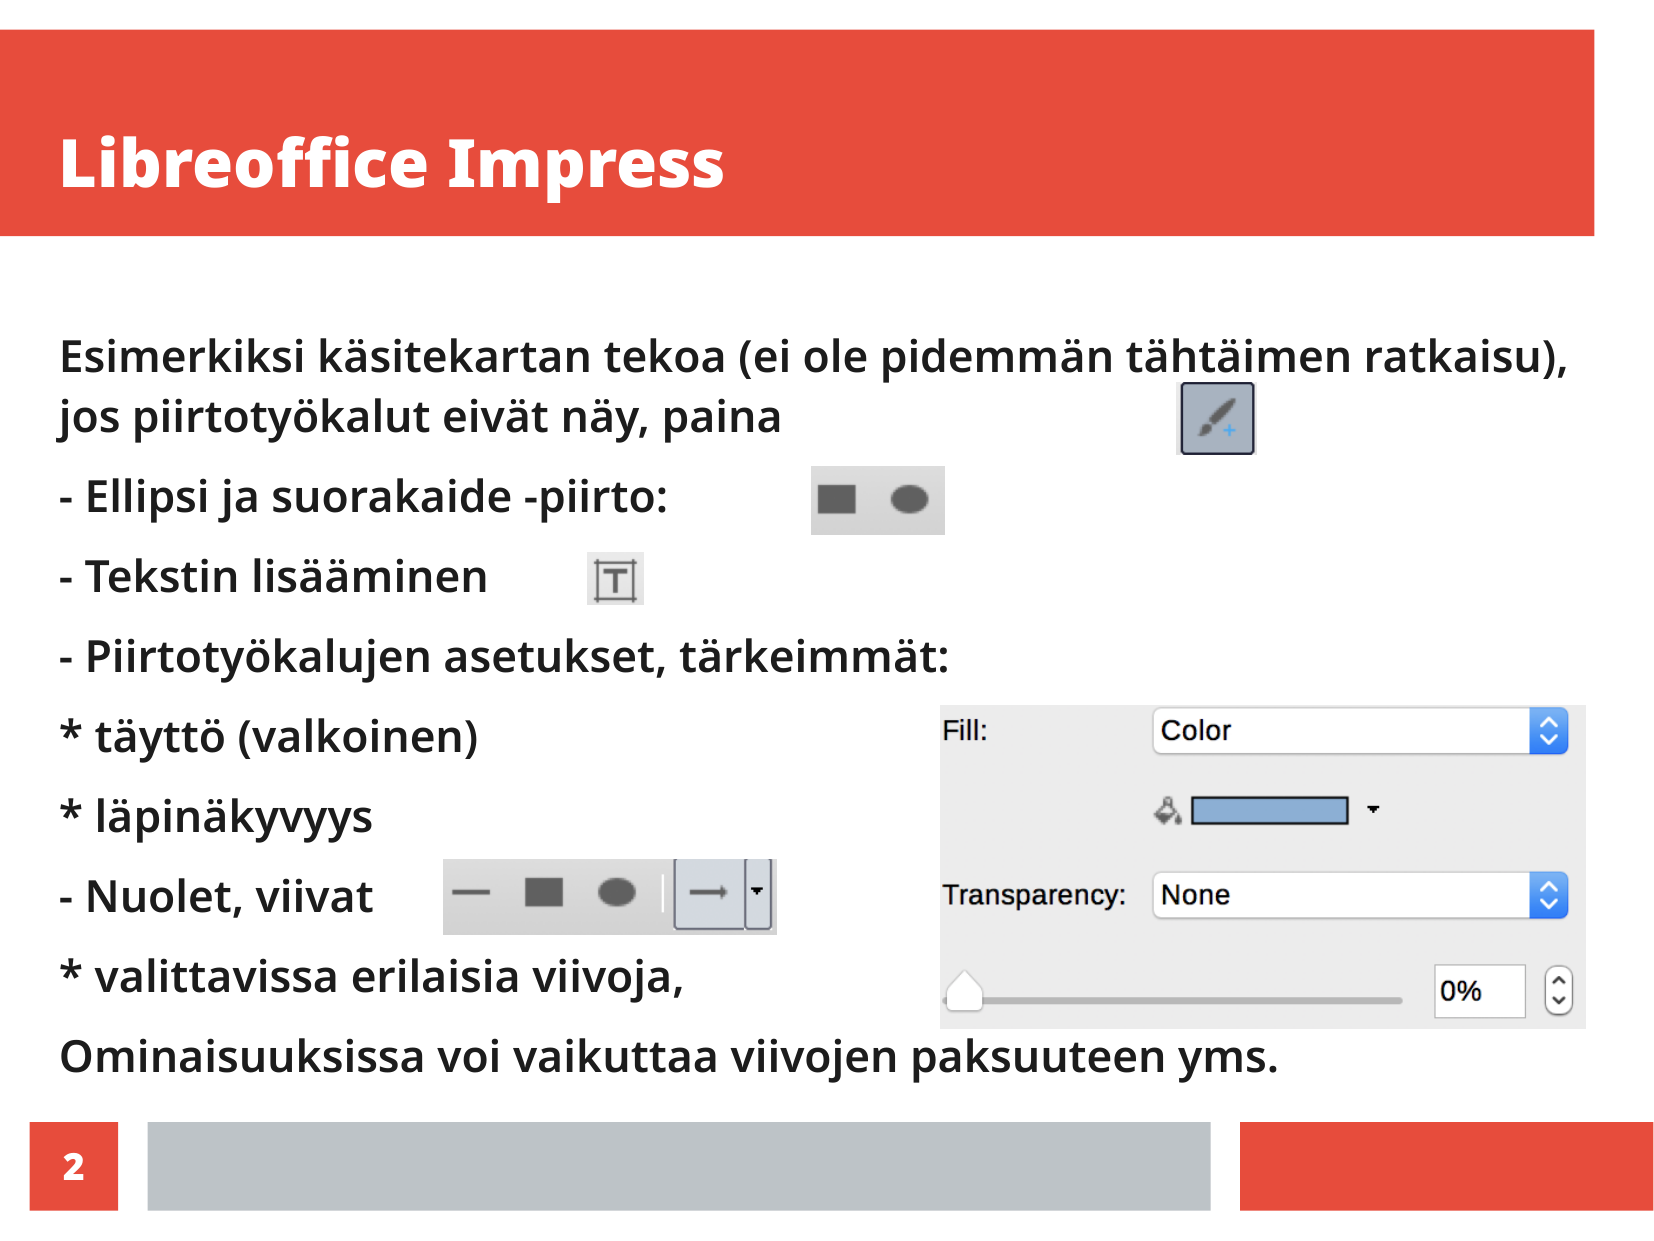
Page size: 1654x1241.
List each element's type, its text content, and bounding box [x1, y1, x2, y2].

picture [443, 859, 777, 935]
list Esimerkiksi käsitekartan tekoa (ei ole pidemmän tähtäimen ratkaisu), jos piirtotyökalut eivät näy, paina - Ellipsi ja suorakaide -piirto: - Tekstin lisääminen - Piirtotyökalujen asetukset, tärkeimmät: * täyttö (valkoinen) * läpinäkyvyys - Nuolet, viivat * valittavissa erilaisia viivoja, Ominaisuuksissa voi vaikuttaa viivojen paksuuteen yms. [59, 324, 1643, 1093]
picture [1176, 382, 1257, 455]
picture [940, 705, 1586, 1029]
picture [811, 466, 945, 535]
title Libreoffice Impress [59, 59, 1595, 207]
picture [587, 552, 644, 605]
